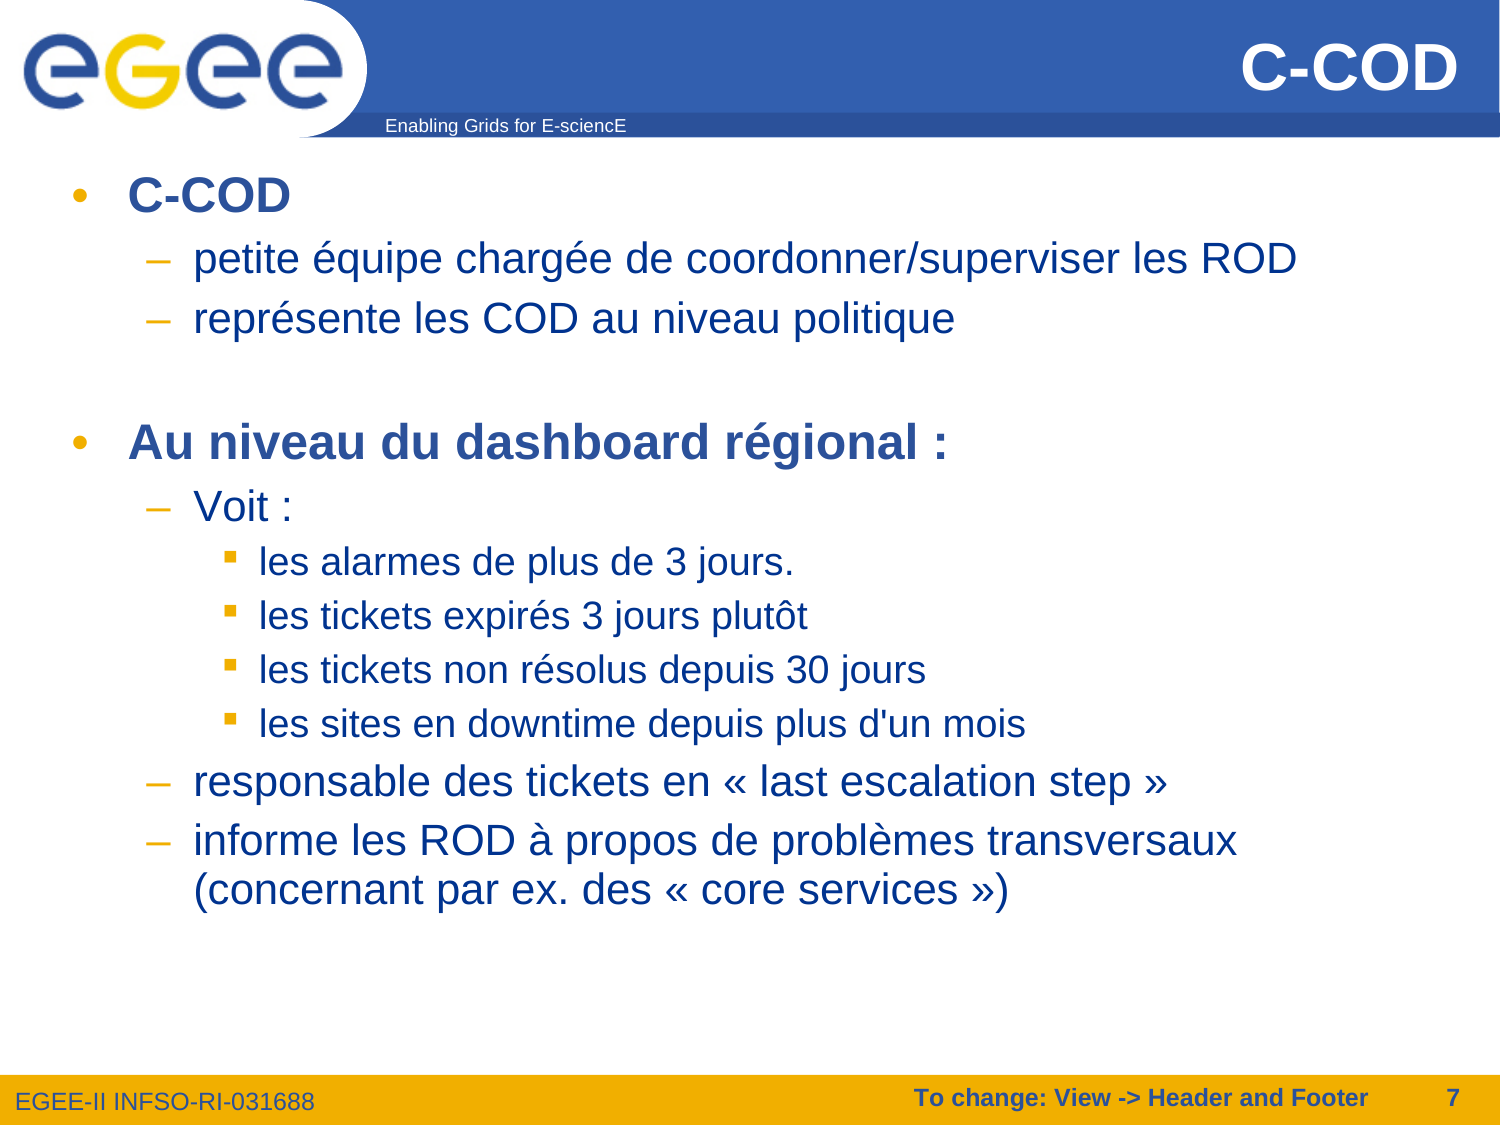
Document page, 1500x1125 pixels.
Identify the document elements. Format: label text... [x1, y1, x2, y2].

title C-COD [369, 0, 1475, 156]
list C-COD petite équipe chargée de coordonner/superviser les ROD représente les COD au niveau politique Au niveau du dashboard régional : Voit : les alarmes de plus de 3 jours. les tickets expirés 3 jours plutôt les tickets non résolus depuis 30 jours les sites en downtime depuis plus d'un mois responsable des tickets en « last escalation step » informe les ROD à propos de problèmes transversaux (concernant par ex. des « core services ») [56, 159, 1466, 1052]
picture [18, 30, 349, 112]
